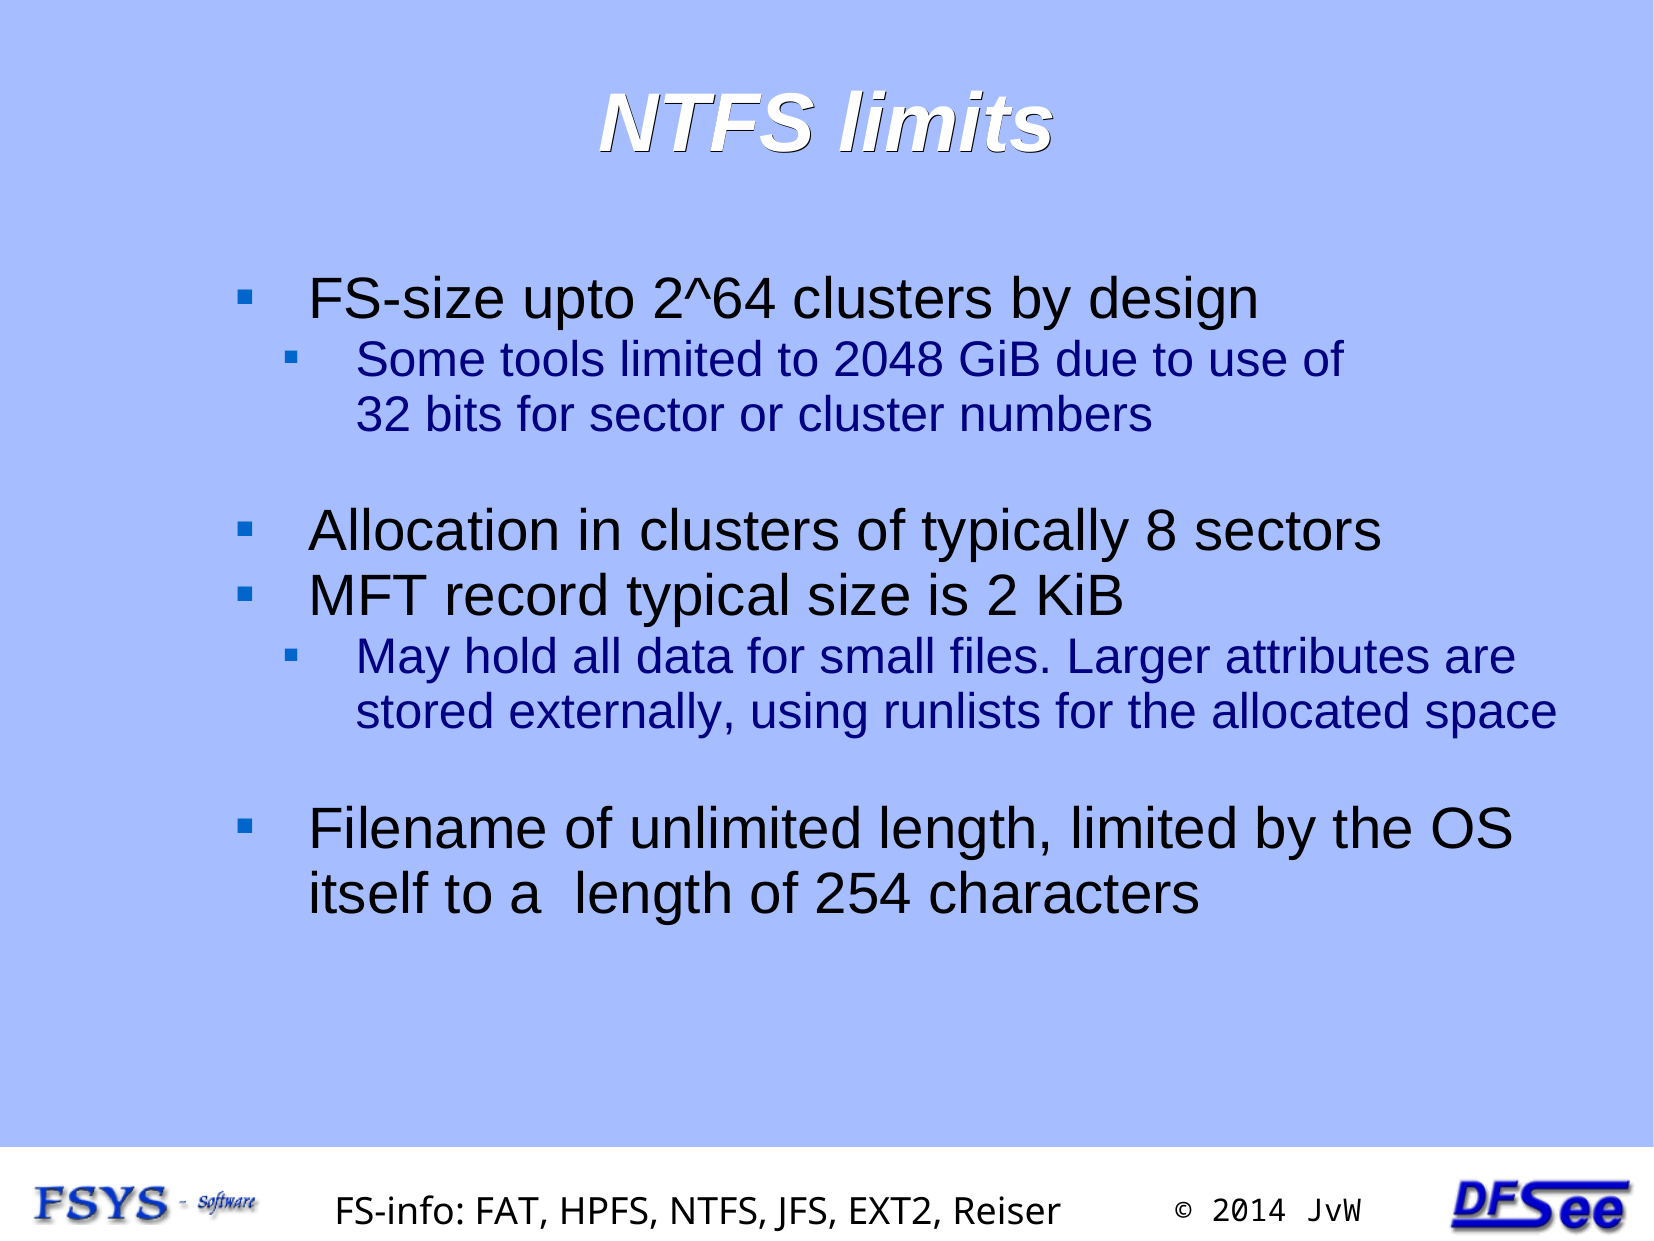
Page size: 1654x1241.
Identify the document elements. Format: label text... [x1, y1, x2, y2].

title NTFS limits [121, 19, 1534, 227]
picture [29, 1181, 265, 1225]
picture [1446, 1177, 1635, 1241]
list FS-size upto 2^64 clusters by design Some tools limited to 2048 GiB due to use of 32 bits for sector or cluster numbers Allocation in clusters of typically 8 sectors MFT record typical size is 2 KiB May hold all data for small files. Larger attributes are stored externally, using runlists for the allocated space Filename of unlimited length, limited by the OS itself to a length of 254 characters [178, 265, 1570, 1147]
